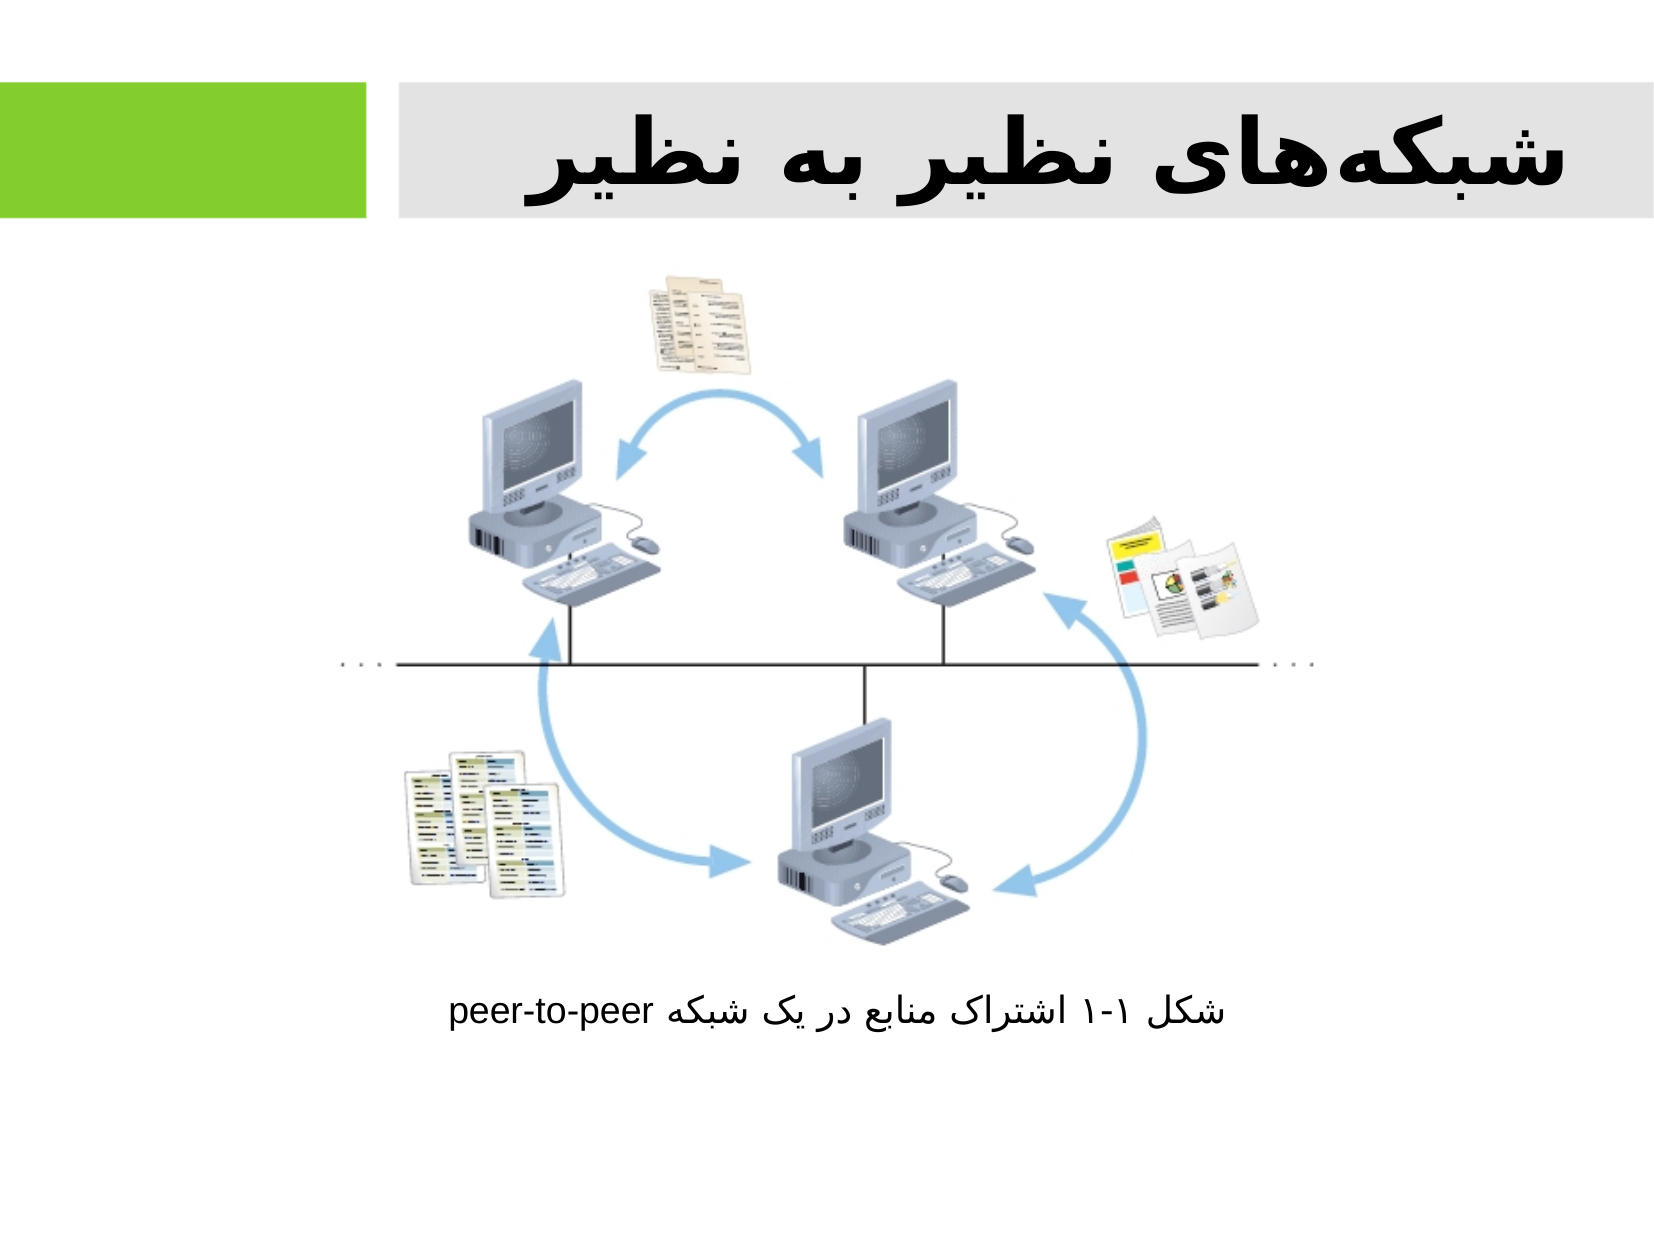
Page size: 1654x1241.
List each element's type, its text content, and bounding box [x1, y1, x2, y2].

text_box شکل ۱-۱ اشتراک منابع در یک شبکه peer-to-peer [300, 978, 1388, 1039]
title شبکه‌های نظیر به نظیر [82, 49, 1571, 257]
picture [0, 0, 1654, 1241]
